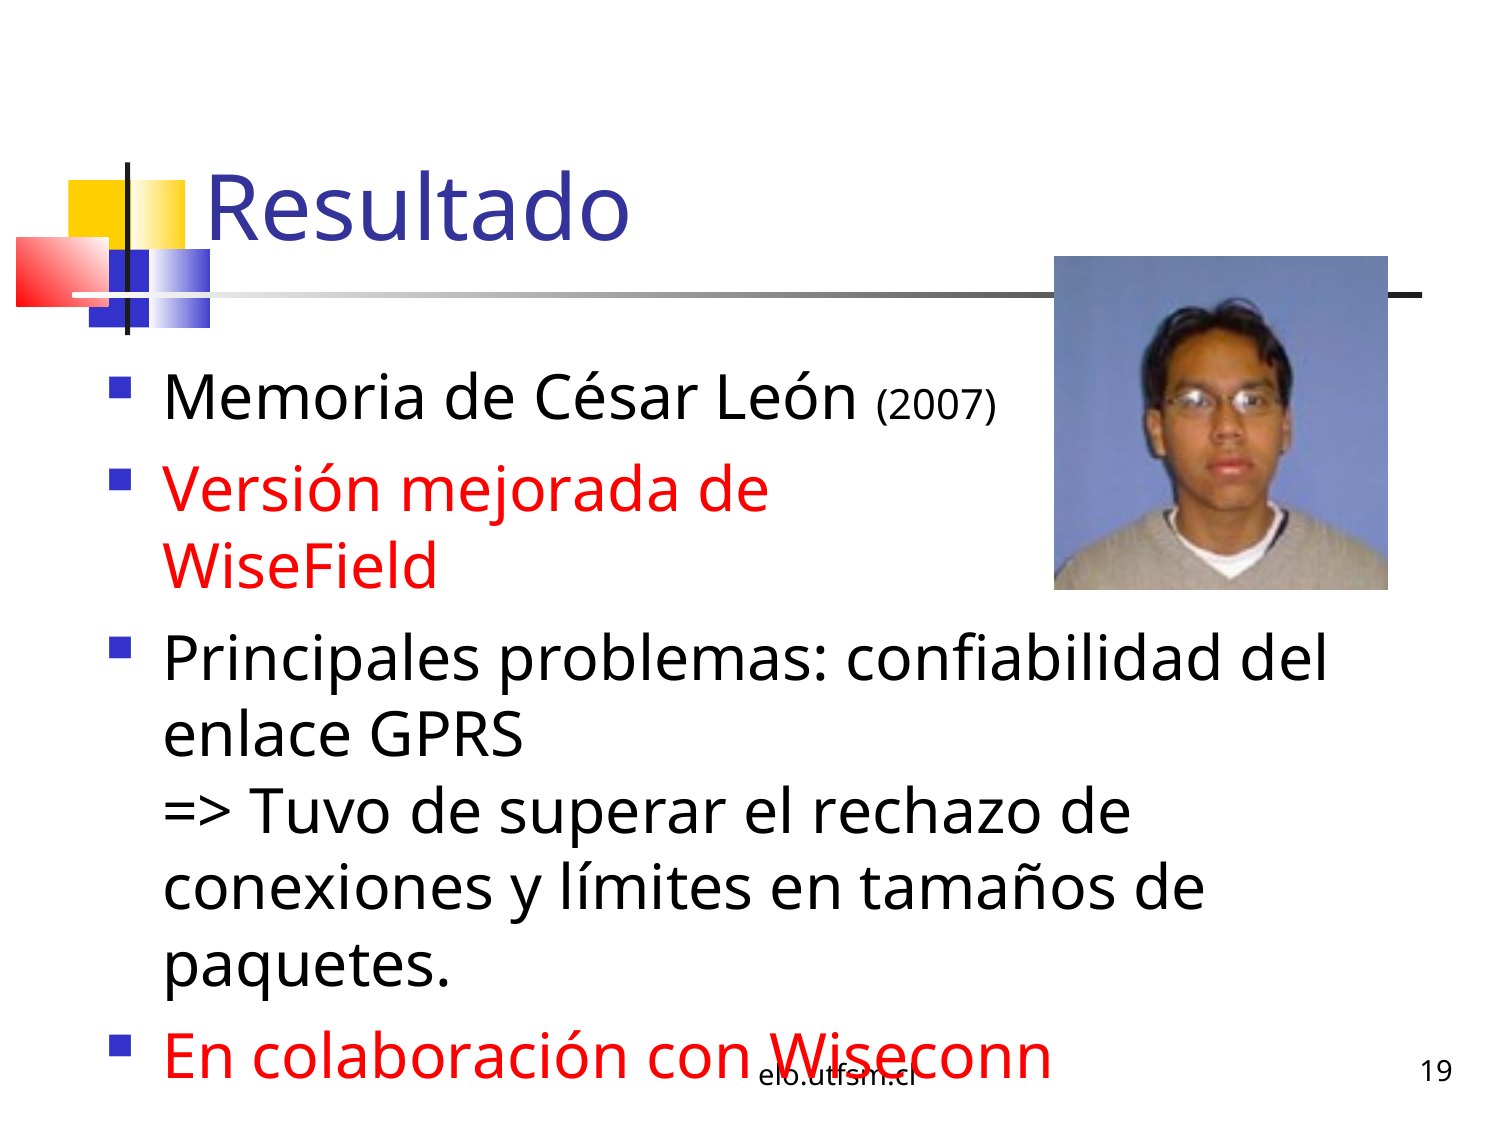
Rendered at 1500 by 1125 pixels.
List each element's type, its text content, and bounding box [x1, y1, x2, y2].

picture [1054, 256, 1388, 590]
list Memoria de César León (2007) Versión mejorada de WiseField Principales problemas: confiabilidad del enlace GPRS => Tuvo de superar el rechazo de conexiones y límites en tamaños de paquetes. En colaboración con Wiseconn [91, 351, 1367, 1027]
title Resultado [188, 35, 1269, 276]
text_box elo.utfsm.cl [599, 1027, 1075, 1100]
text_box <number> [1155, 1024, 1468, 1100]
